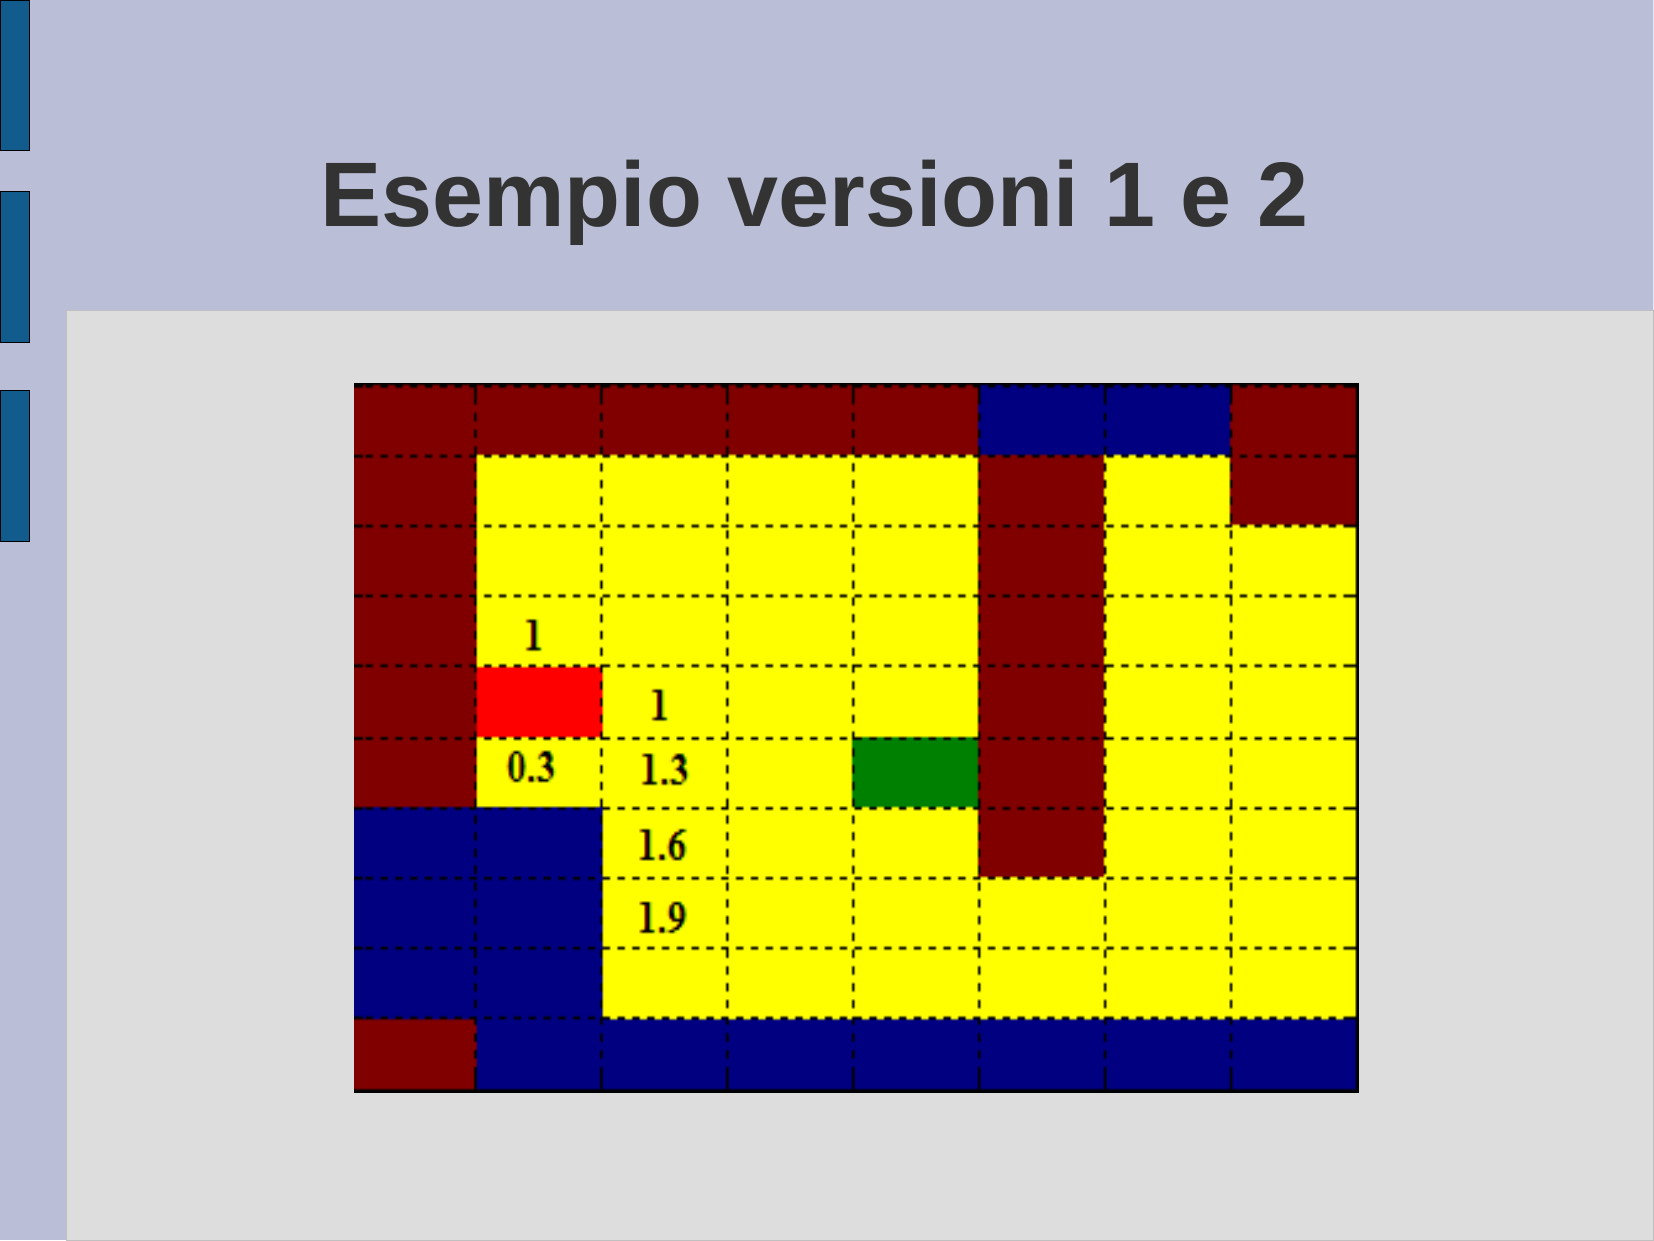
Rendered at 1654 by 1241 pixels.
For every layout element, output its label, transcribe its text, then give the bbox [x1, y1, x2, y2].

picture [354, 383, 1359, 1093]
title Esempio versioni 1 e 2 [121, 91, 1534, 299]
